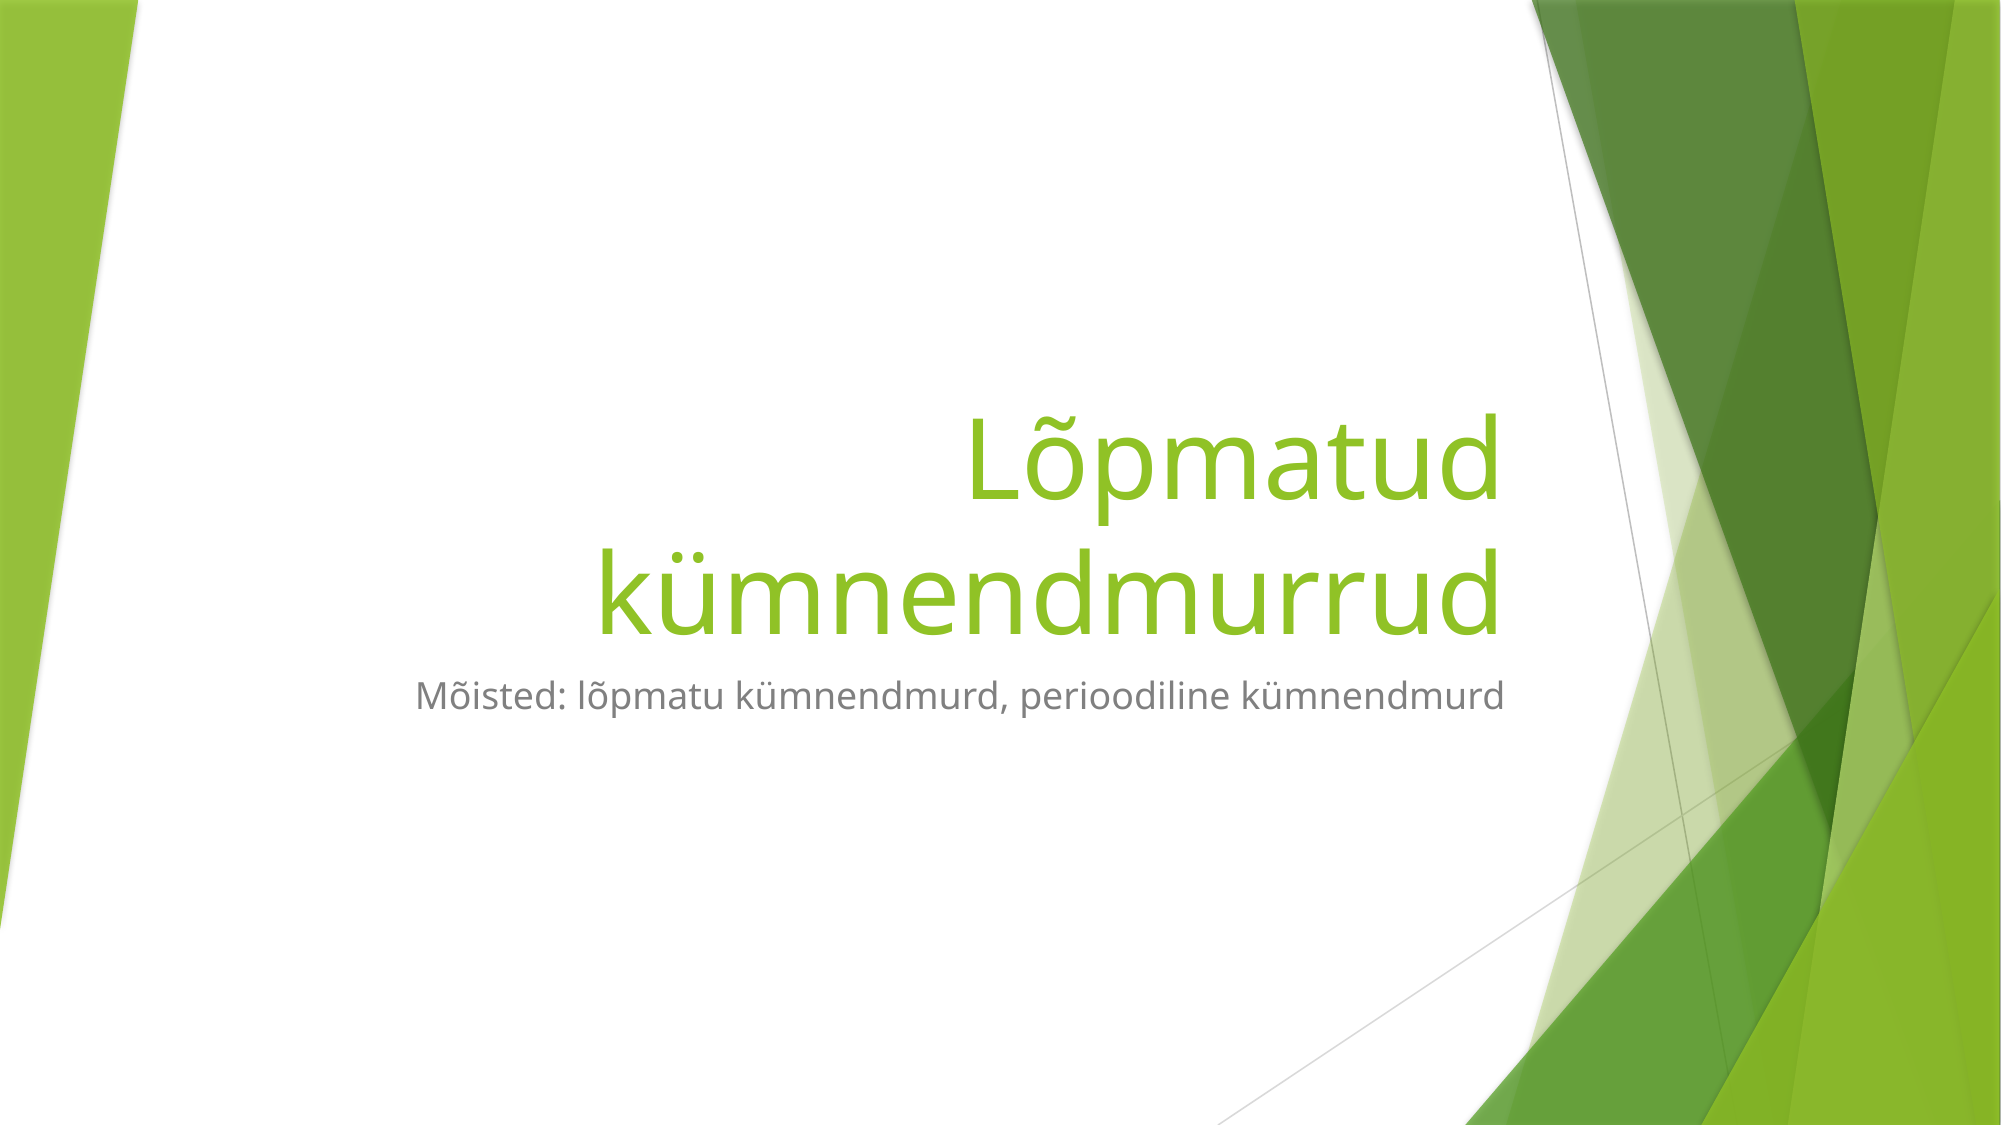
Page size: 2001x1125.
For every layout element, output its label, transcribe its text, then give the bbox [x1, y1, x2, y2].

subtitle Mõisted: lõpmatu kümnendmurd, perioodiline kümnendmurd [247, 664, 1522, 845]
title Lõpmatud kümnendmurrud [247, 394, 1522, 664]
